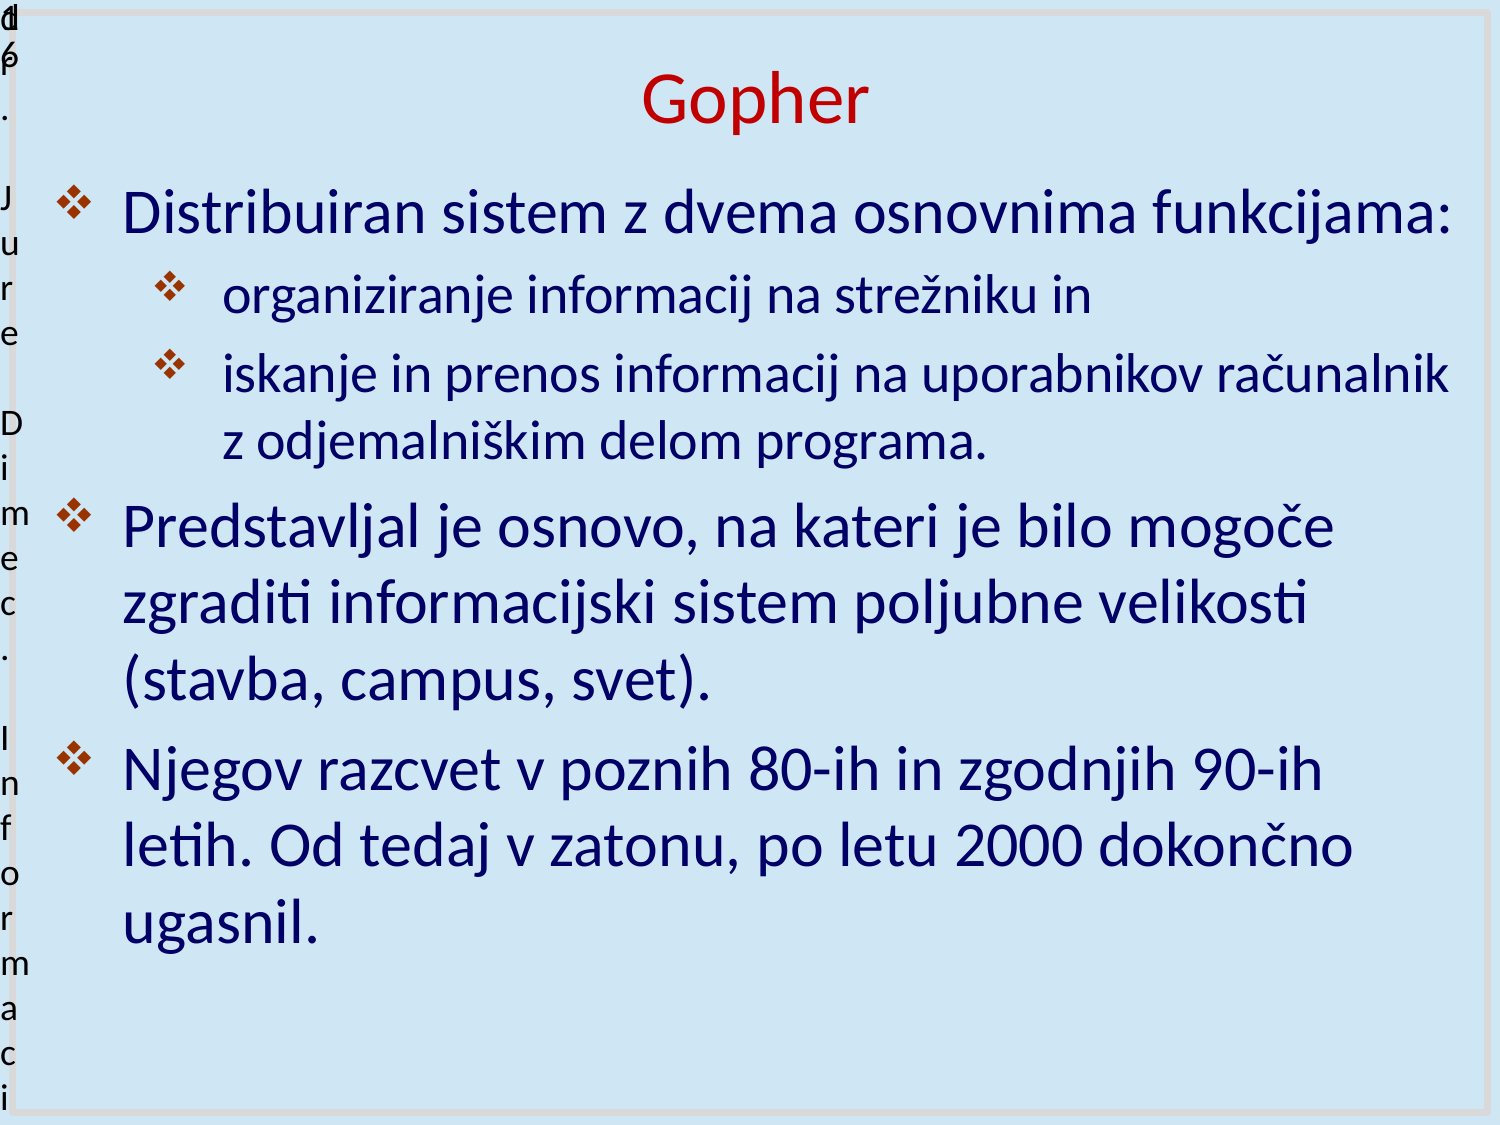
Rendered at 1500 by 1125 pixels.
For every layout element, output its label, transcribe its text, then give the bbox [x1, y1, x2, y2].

list Distribuiran sistem z dvema osnovnima funkcijama: organiziranje informacij na strežniku in iskanje in prenos informacij na uporabnikov računalnik z odjemalniškim delom programa. Predstavljal je osnovo, na kateri je bilo mogoče zgraditi informacijski sistem poljubne velikosti (stavba, campus, svet). Njegov razcvet v poznih 80-ih in zgodnjih 90-ih letih. Od tedaj v zatonu, po letu 2000 dokončno ugasnil. [37, 162, 1475, 1050]
title Gopher [37, 37, 1475, 150]
